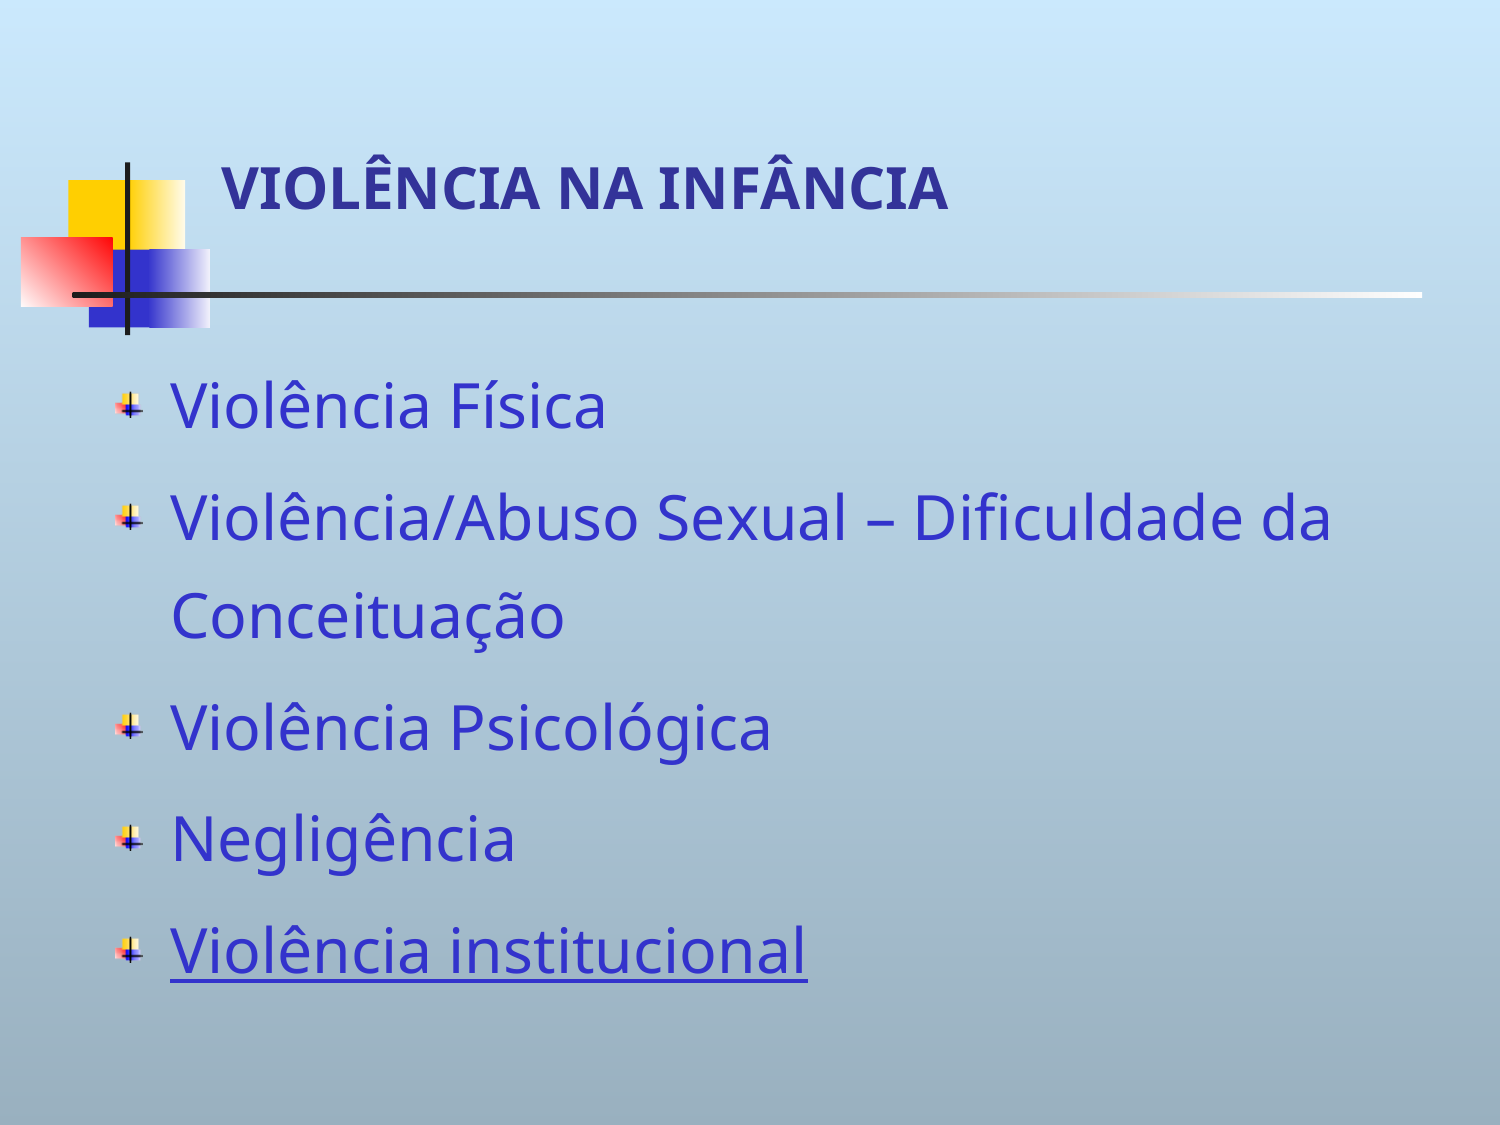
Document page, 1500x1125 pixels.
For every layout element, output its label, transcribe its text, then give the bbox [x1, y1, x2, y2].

title VIOLÊNCIA NA INFÂNCIA [206, 90, 1247, 283]
list Violência Física Violência/Abuso Sexual – Dificuldade da Conceituação Violência Psicológica Negligência Violência institucional [100, 336, 1465, 1071]
